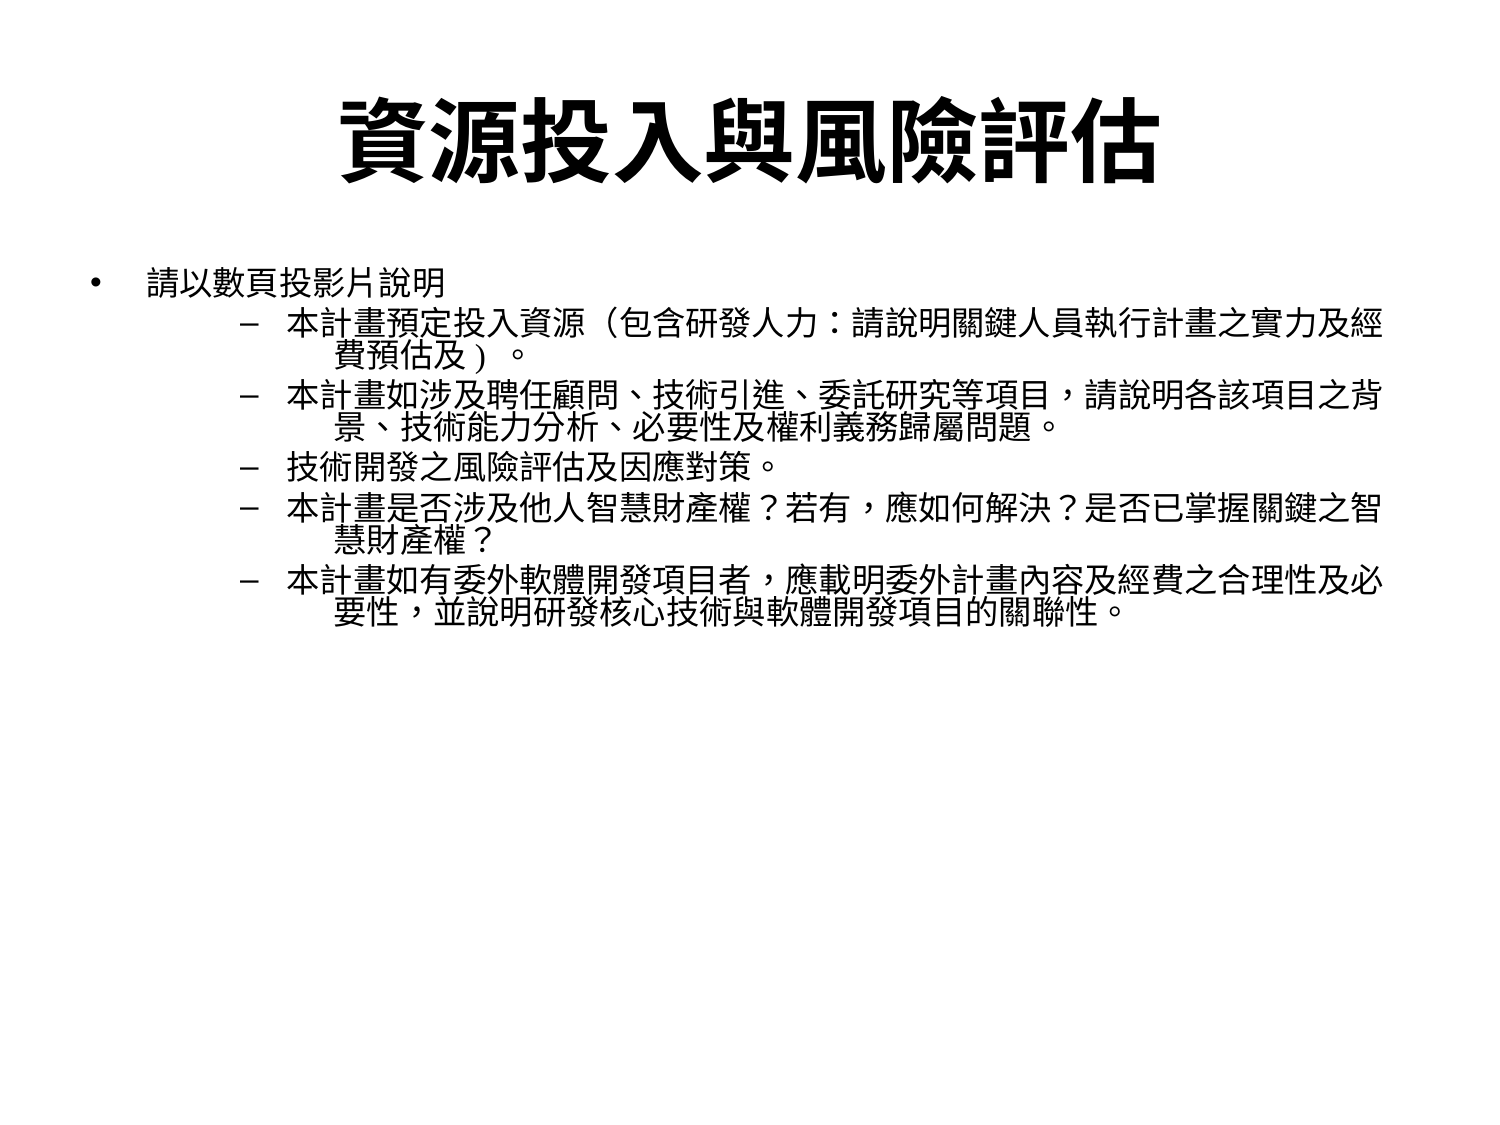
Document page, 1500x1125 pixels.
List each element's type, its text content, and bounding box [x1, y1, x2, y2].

list 請以數頁投影片說明 本計畫預定投入資源（包含研發人力：請說明關鍵人員執行計畫之實力及經費預估及) 。 本計畫如涉及聘任顧問、技術引進、委託研究等項目，請說明各該項目之背景、技術能力分析、必要性及權利義務歸屬問題。 技術開發之風險評估及因應對策。 本計畫是否涉及他人智慧財產權？若有，應如何解決？是否已掌握關鍵之智慧財產權？ 本計畫如有委外軟體開發項目者，應載明委外計畫內容及經費之合理性及必要性，並說明研發核心技術與軟體開發項目的關聯性。 [75, 262, 1426, 1005]
title 資源投入與風險評估 [75, 45, 1426, 233]
